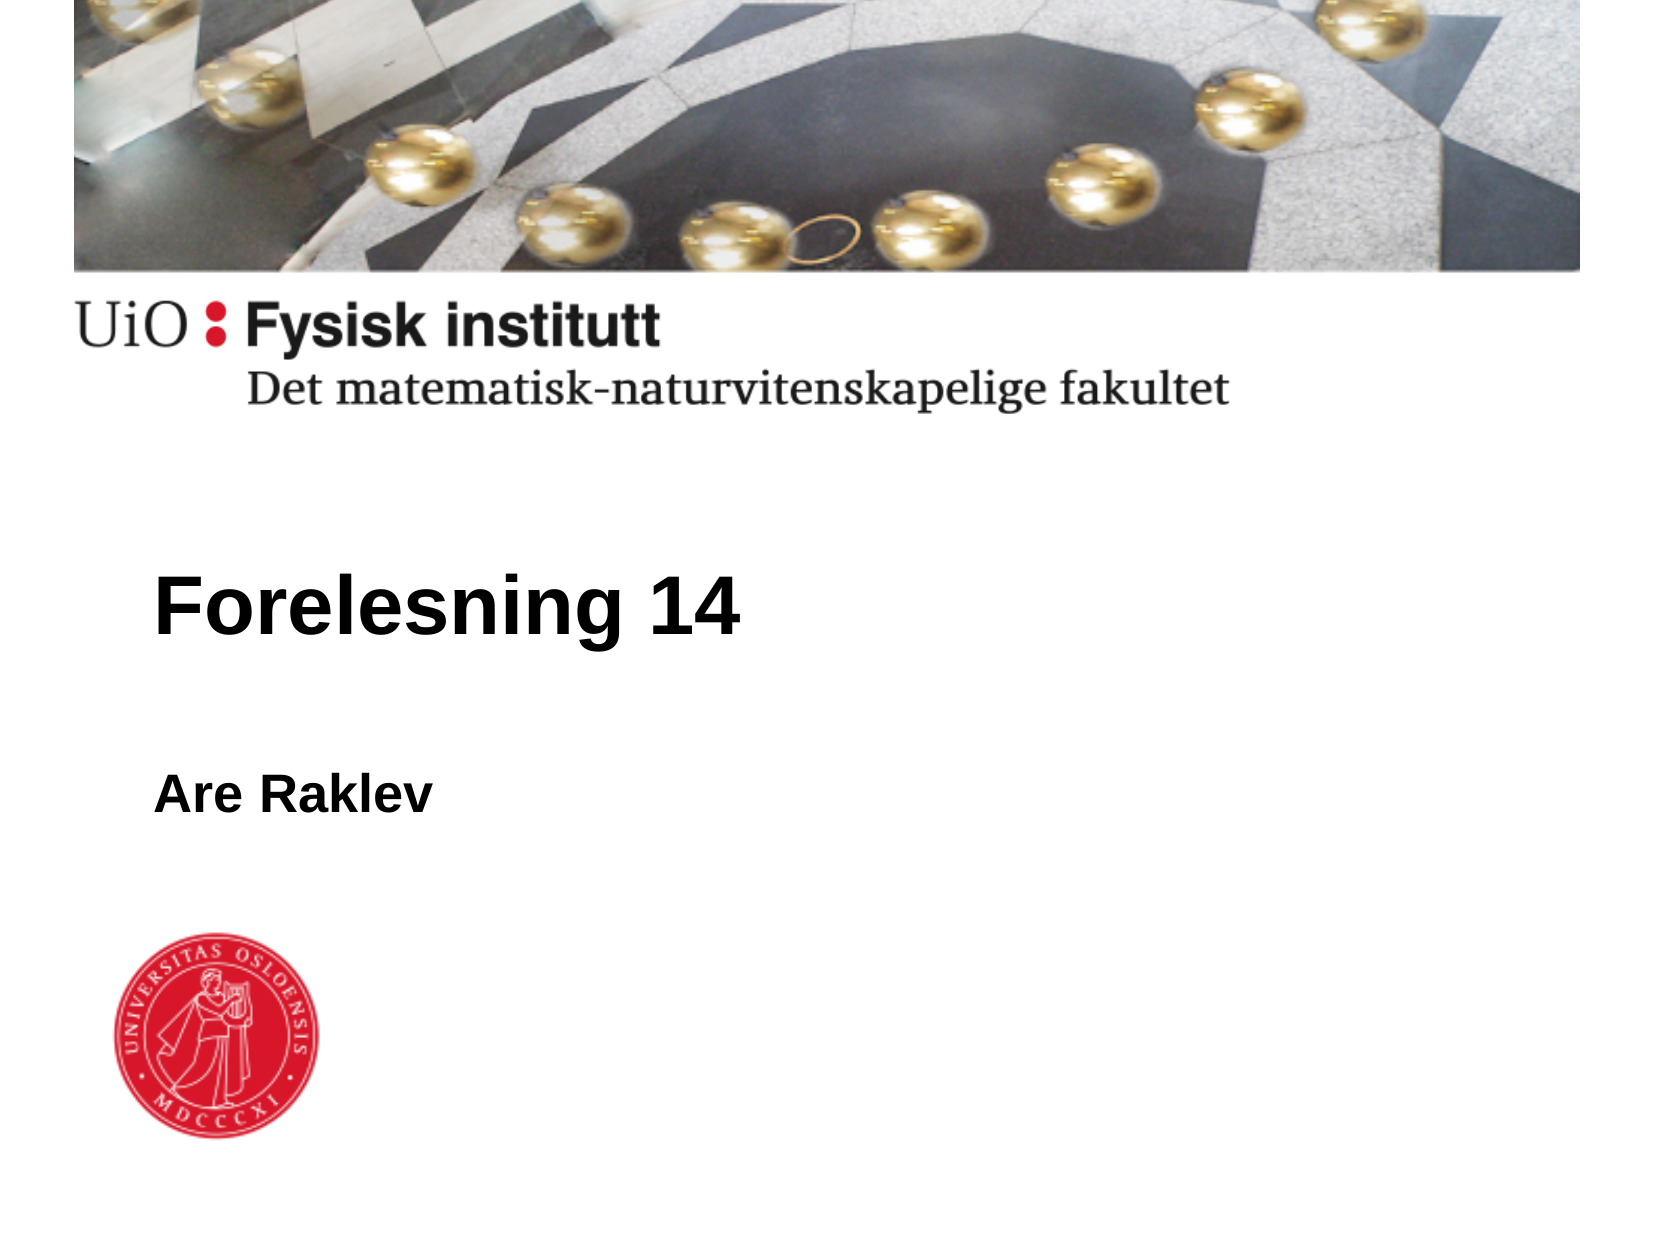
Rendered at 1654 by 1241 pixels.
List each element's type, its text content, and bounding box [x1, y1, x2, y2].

picture [74, 0, 1580, 280]
title Are Raklev [153, 725, 1500, 862]
subtitle Forelesning 14 [153, 545, 1418, 666]
picture [109, 927, 326, 1147]
picture [72, 292, 1238, 420]
